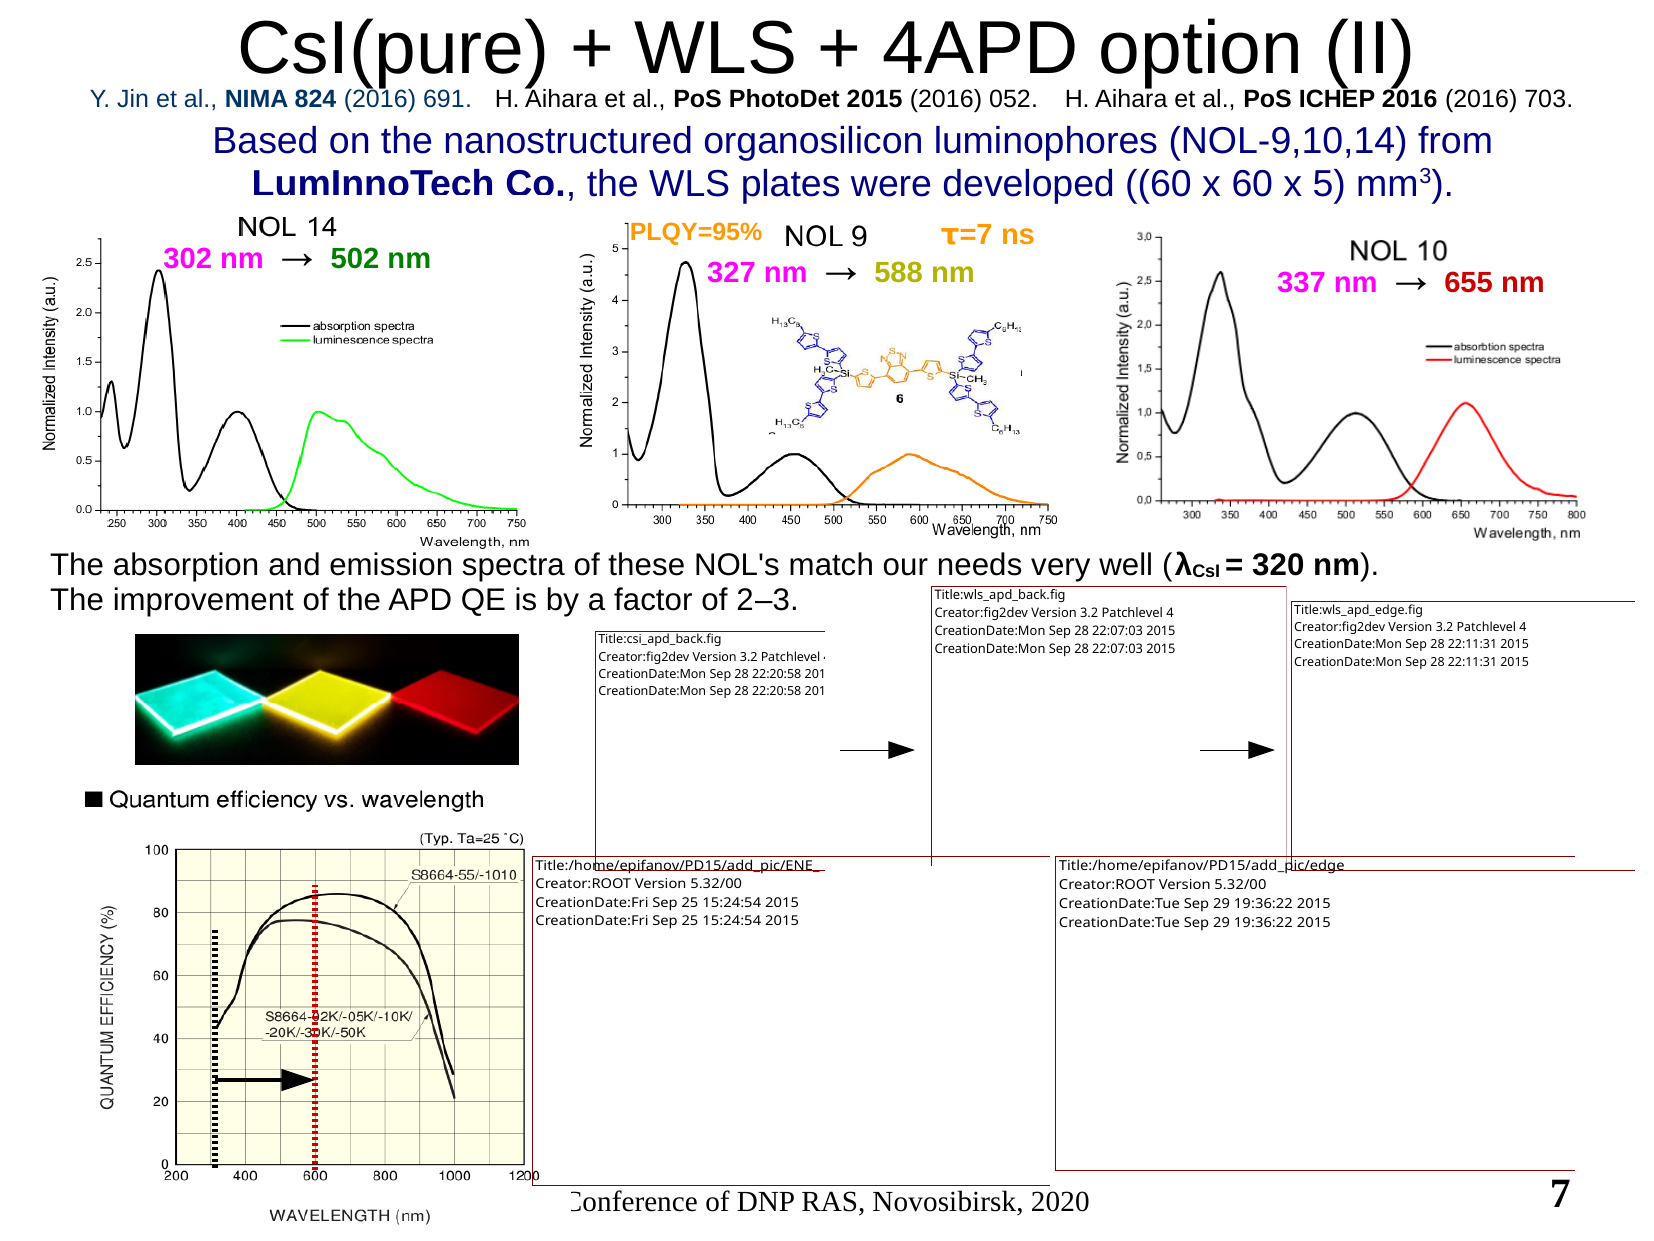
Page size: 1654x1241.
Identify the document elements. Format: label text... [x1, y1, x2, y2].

picture [73, 585, 1636, 1231]
picture [31, 195, 551, 540]
text_box PLQY=95% [615, 209, 800, 253]
text_box 337 nm → 655 nm [1262, 240, 1561, 311]
text_box The absorption and emission spectra of these NOL's match our needs very well (λCsI = 320 nm). The improvement of the APD QE is by a factor of 2–3. [0, 540, 1636, 635]
picture [1102, 209, 1605, 540]
picture [577, 208, 1058, 540]
text_box H. Aihara et al., PoS ICHEP 2016 (2016) 703. [1050, 77, 1589, 120]
text_box H. Aihara et al., PoS PhotoDet 2015 (2016) 052. [480, 77, 1050, 120]
text_box 327 nm → 588 nm [692, 229, 991, 301]
text_box Y. Jin et al., NIMA 824 (2016) 691. [75, 77, 487, 121]
title CsI(pure) + WLS + 4APD option (II) [82, 5, 1571, 77]
text_box Based on the nanostructured organosilicon luminophores (NOL-9,10,14) from LumInnoTech Co., the WLS plates were developed ((60 x 60 x 5) mm3). [90, 120, 1546, 210]
text_box τ=7 ns [926, 209, 1051, 260]
picture [135, 634, 519, 766]
text_box 302 nm → 502 nm [148, 216, 447, 287]
